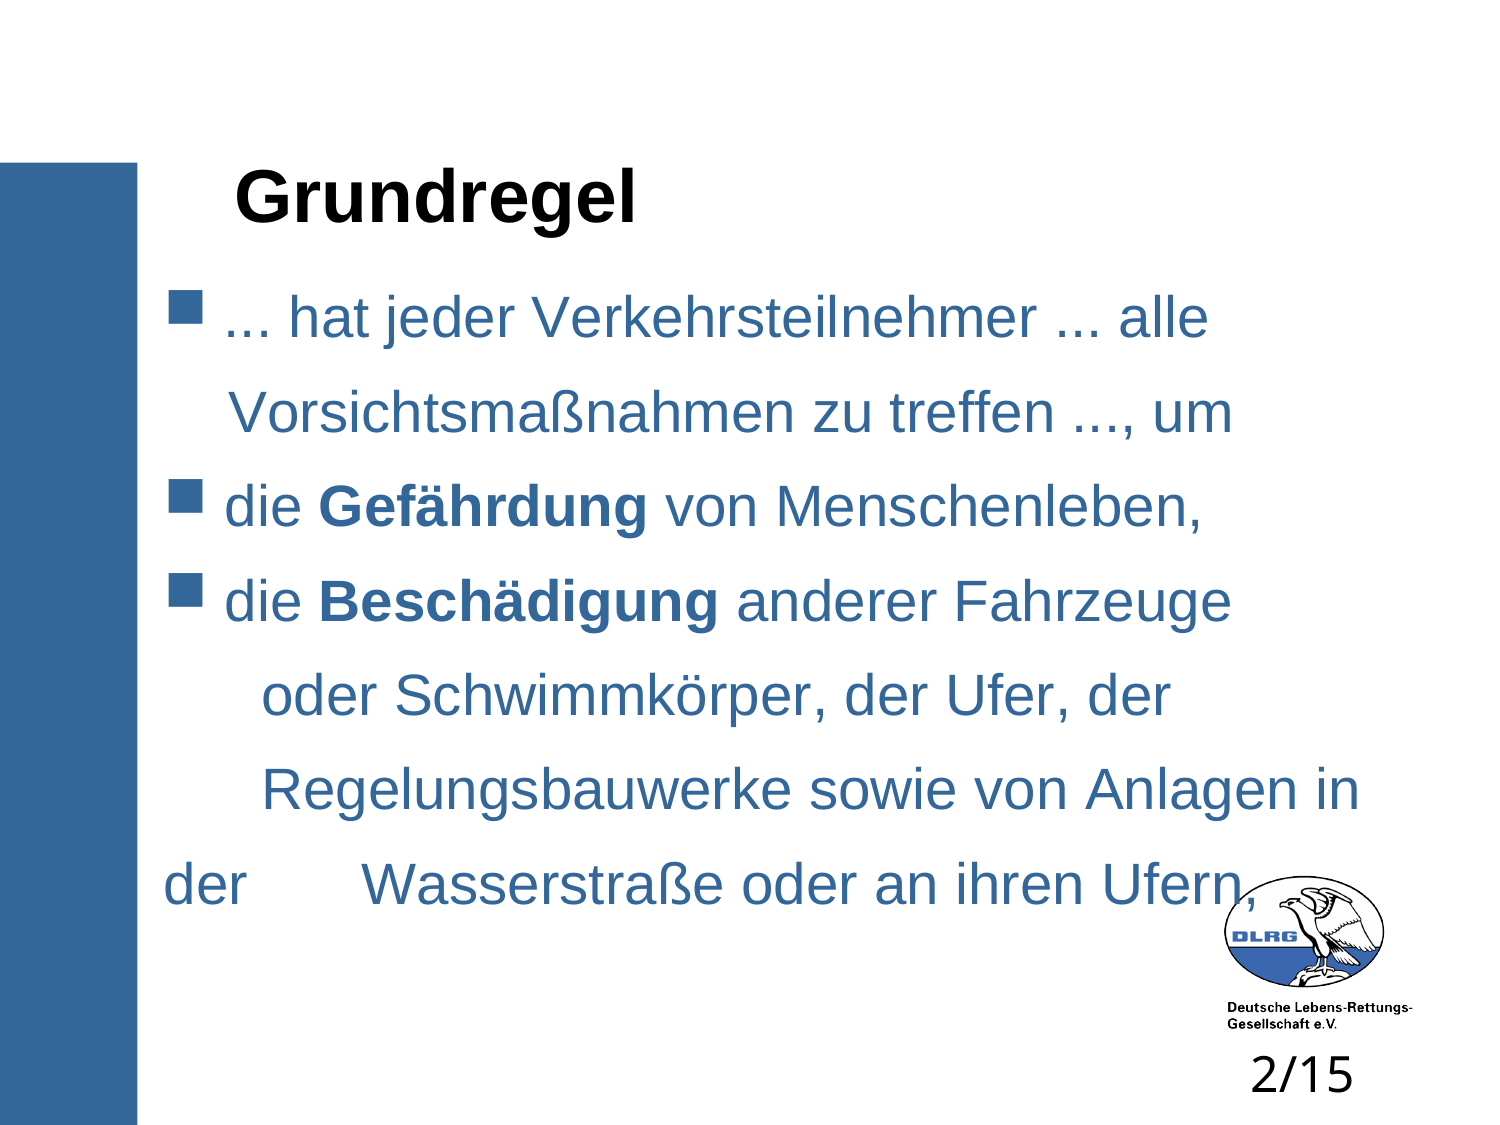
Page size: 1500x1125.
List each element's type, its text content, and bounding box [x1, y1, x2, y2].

picture [1224, 996, 1413, 1030]
text_box Grundregel [219, 140, 654, 246]
text_box ... hat jeder Verkehrsteilnehmer ... alle Vorsichtsmaßnahmen zu treffen ..., um die Gefährdung von Menschenleben, die Beschädigung anderer Fahrzeuge oder Schwimmkörper, der Ufer, der Regelungsbauwerke sowie von Anlagen in der Wasserstraße oder an ihren Ufern,‏ [149, 247, 1478, 996]
text_box <Nummer>/15 [1235, 1034, 1500, 1111]
